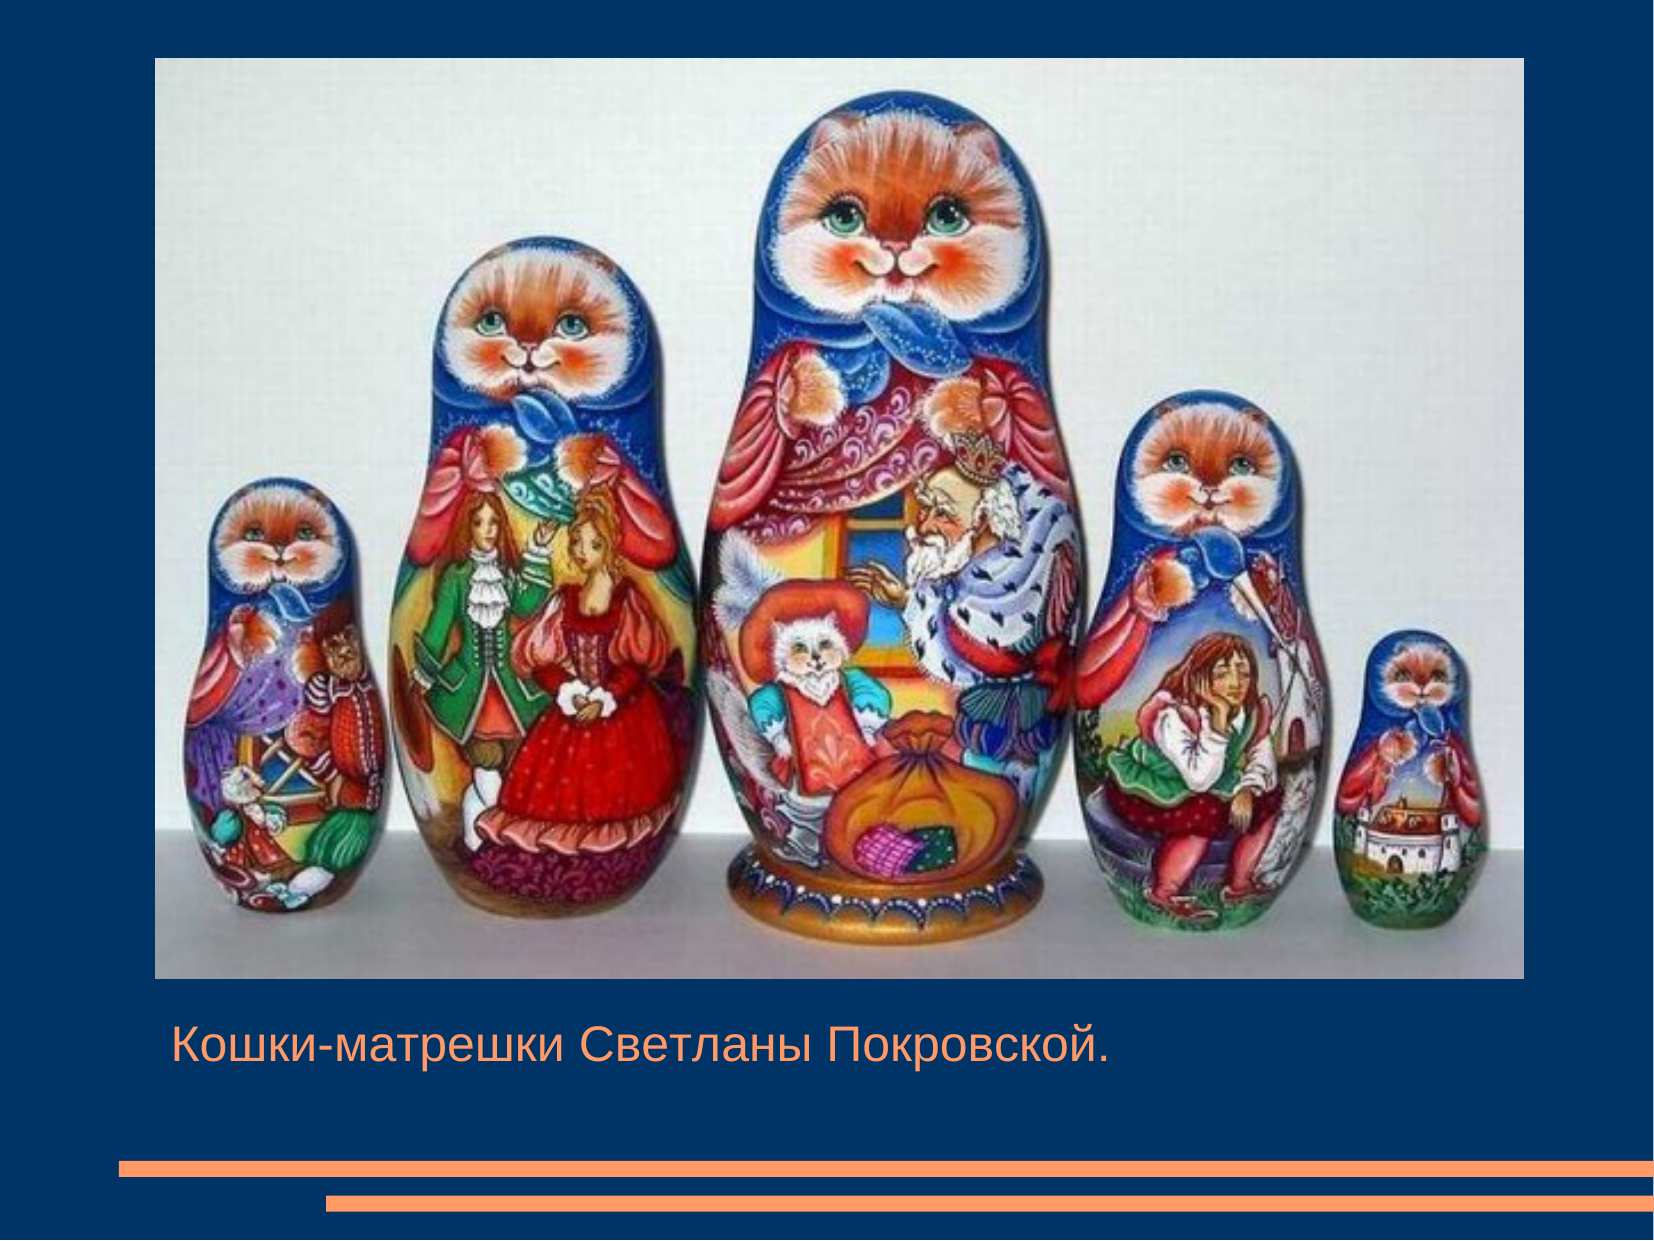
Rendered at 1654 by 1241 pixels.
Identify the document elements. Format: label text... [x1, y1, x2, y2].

picture [155, 58, 1524, 979]
title Кошки-матрешки Светланы Покровской. [170, 1016, 1583, 1073]
